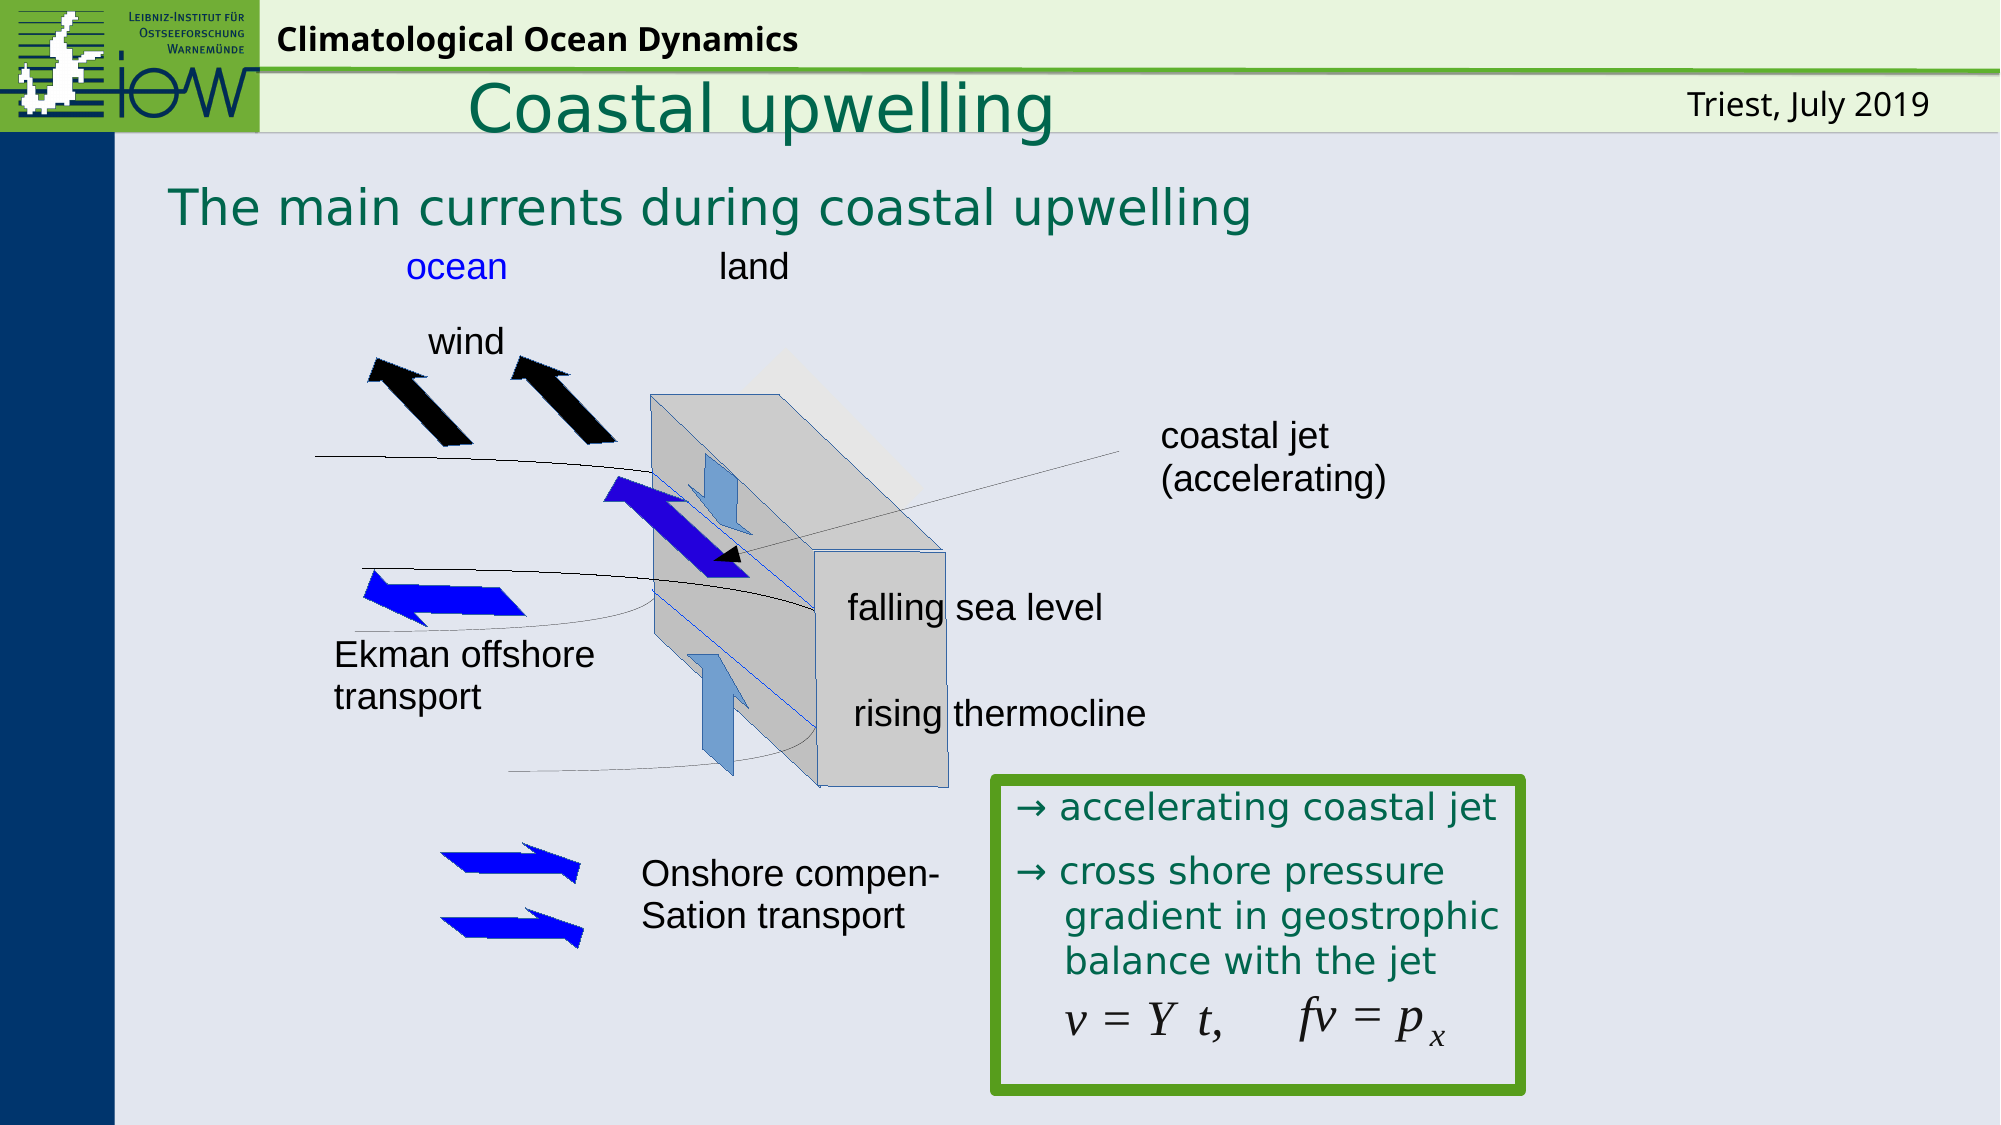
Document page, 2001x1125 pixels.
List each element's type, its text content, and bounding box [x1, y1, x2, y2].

text_box [367, 357, 474, 447]
text_box → accelerating coastal jet → cross shore pressure gradient in geostrophic balance with the jet [993, 775, 1623, 876]
text_box Ekman offshore transport [319, 626, 612, 732]
text_box coastal jet (accelerating) [1145, 407, 1402, 513]
text_box The main currents during coastal upwelling [146, 168, 1306, 274]
text_box rising thermocline [838, 685, 1162, 746]
chart [1285, 987, 1464, 1054]
text_box [440, 907, 584, 949]
text_box [363, 569, 527, 626]
picture [0, 10, 260, 118]
text_box Coastal upwelling [83, 58, 1434, 164]
text_box [440, 842, 581, 884]
text_box [603, 347, 949, 788]
text_box land [704, 238, 805, 298]
text_box falling sea level [832, 578, 1118, 639]
chart [1051, 991, 1242, 1048]
text_box Onshore compen- Sation transport [626, 844, 956, 950]
text_box [510, 355, 618, 445]
text_box wind [413, 313, 520, 373]
text_box ocean [391, 237, 523, 298]
